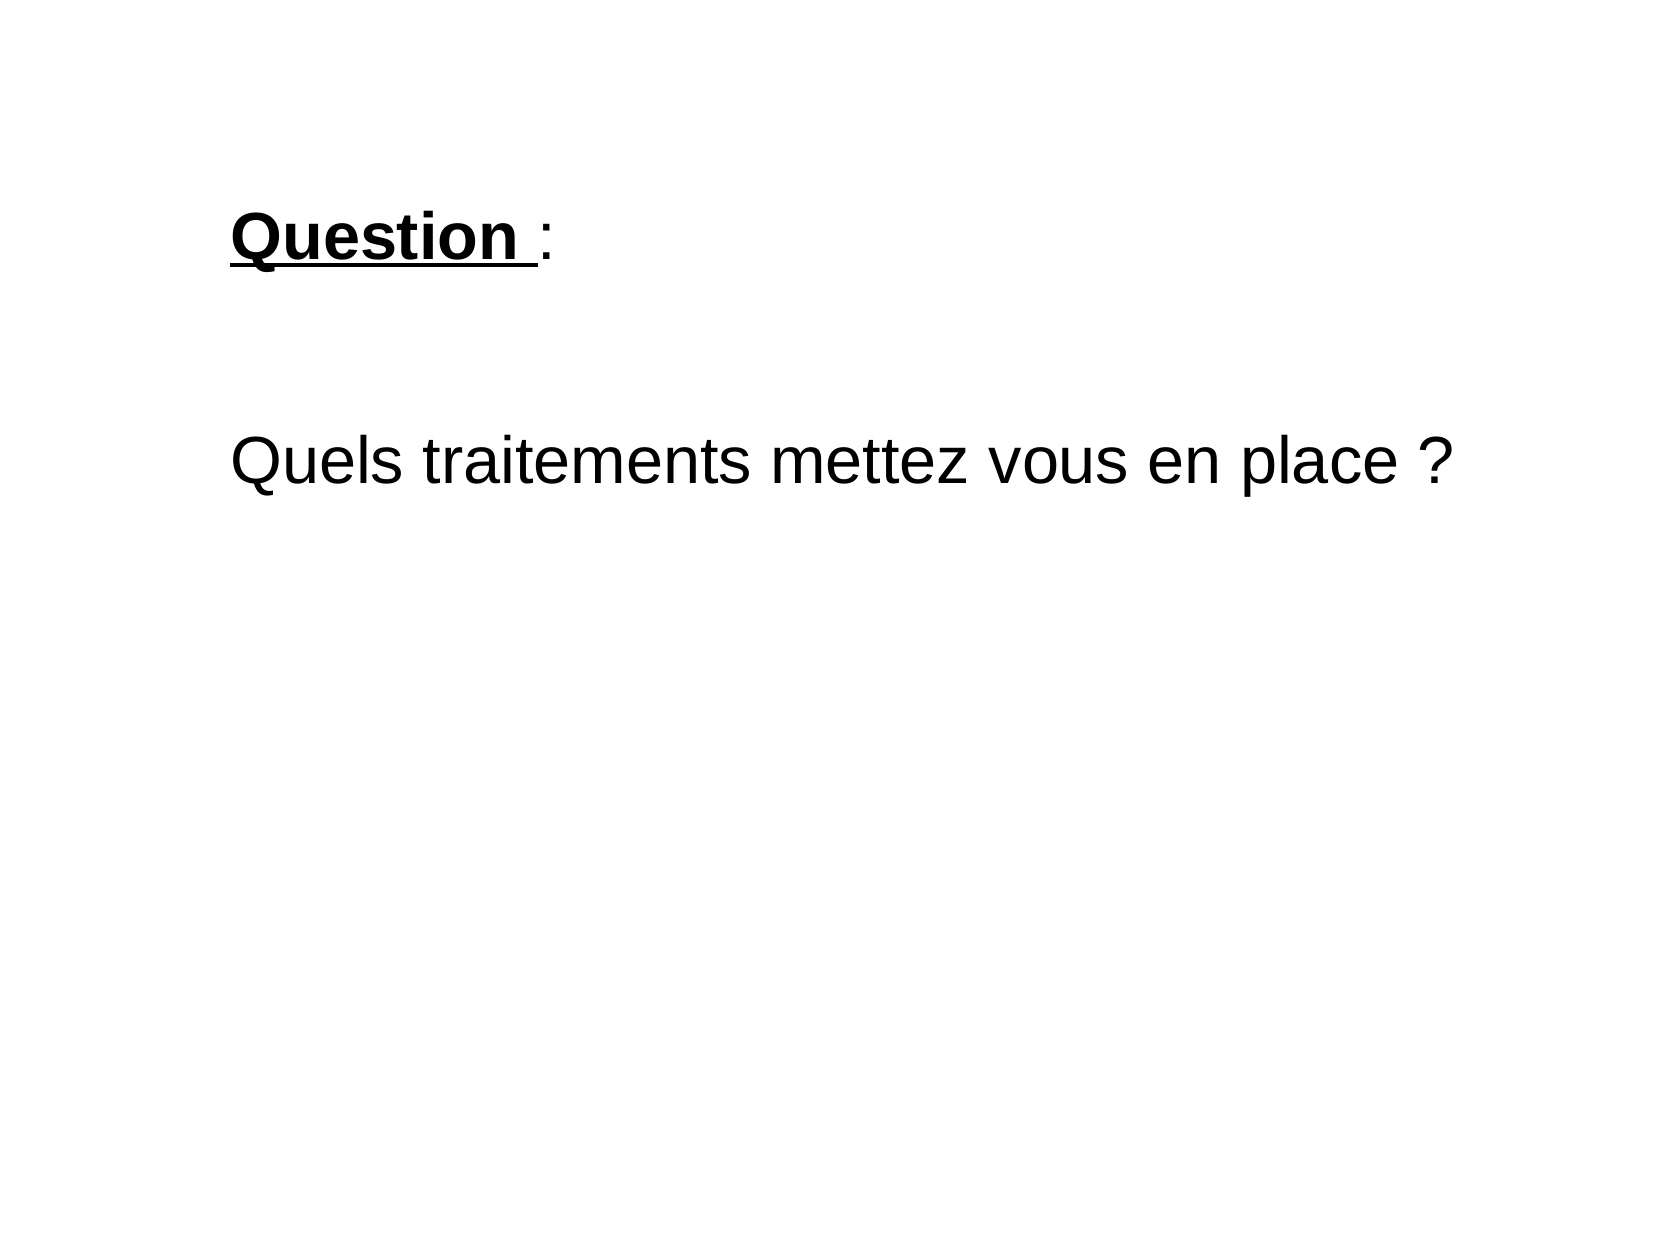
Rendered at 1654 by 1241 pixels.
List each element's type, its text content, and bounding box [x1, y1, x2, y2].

subtitle Question : Quels traitements mettez vous en place ? [82, 49, 1571, 1109]
